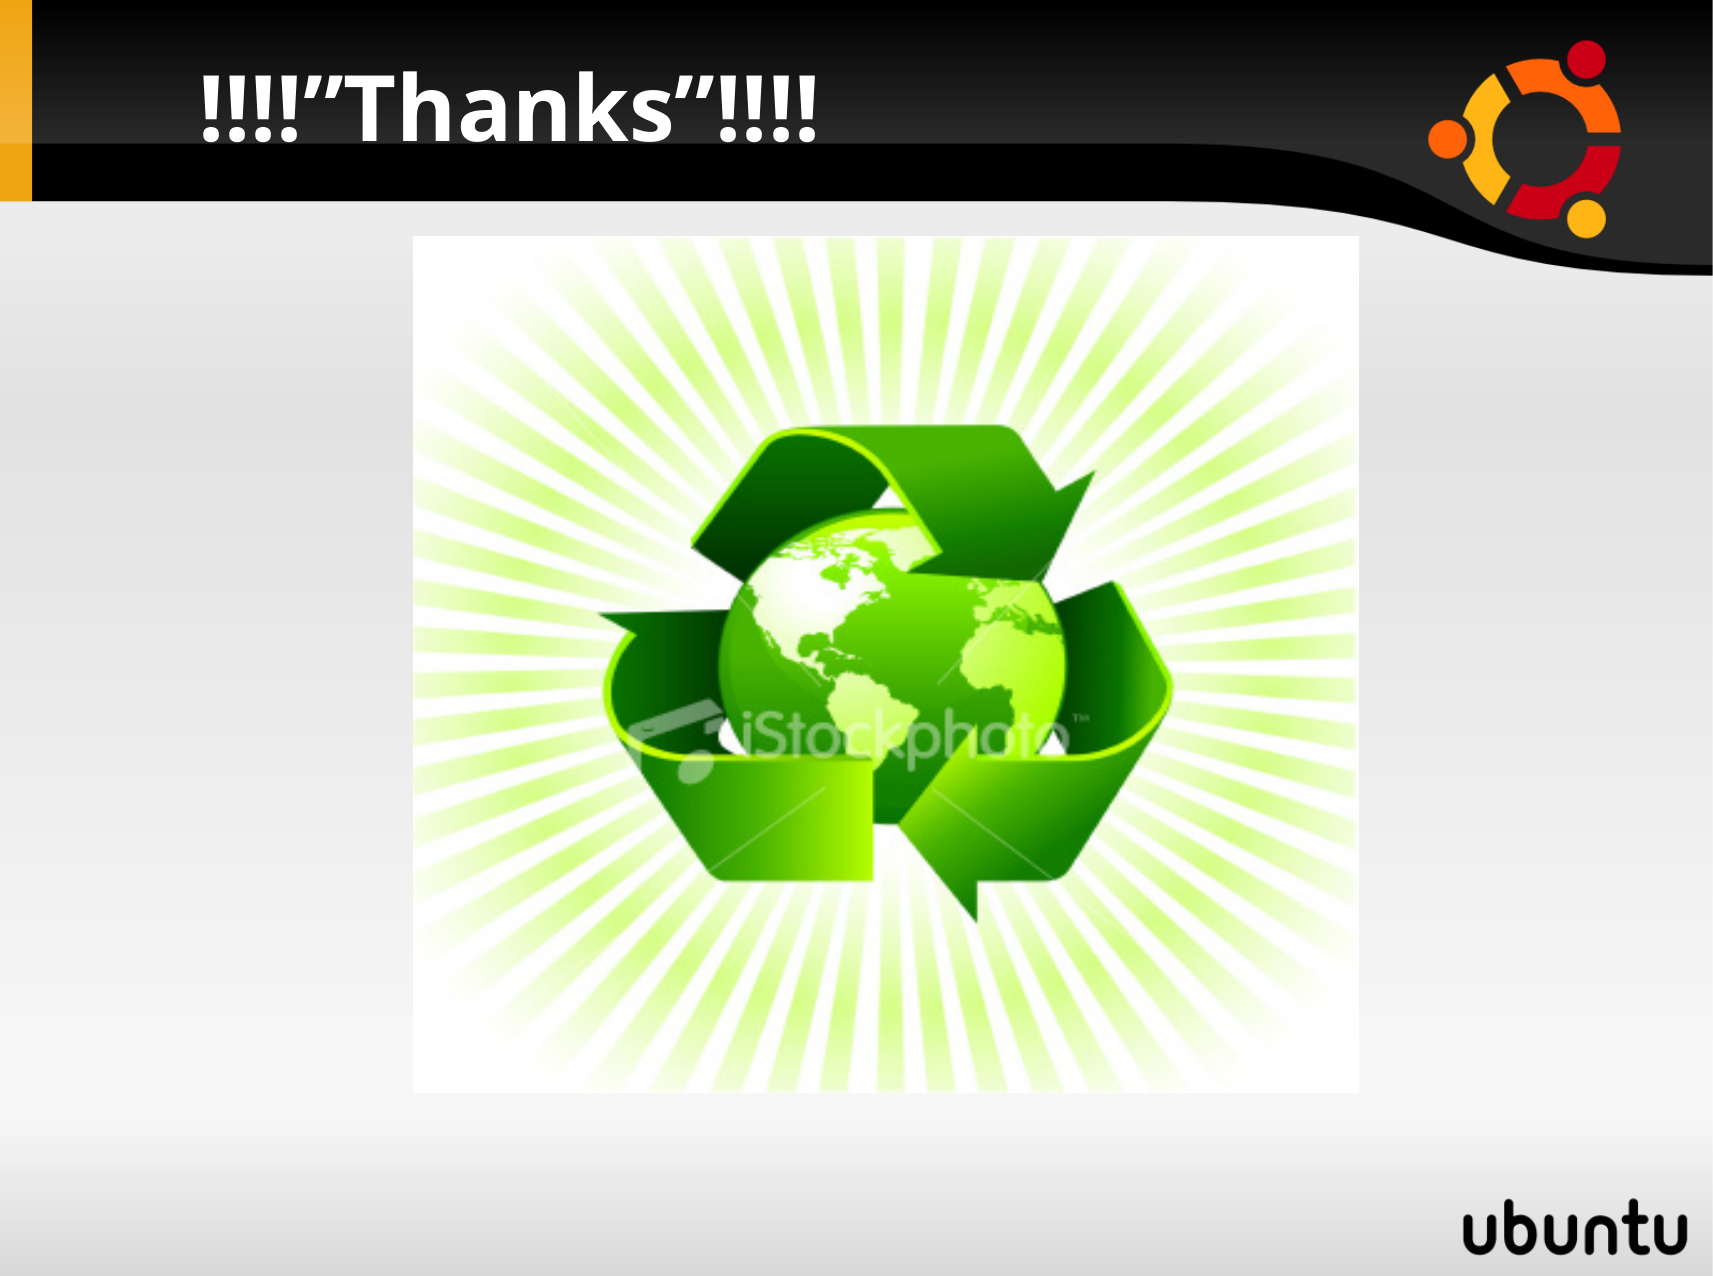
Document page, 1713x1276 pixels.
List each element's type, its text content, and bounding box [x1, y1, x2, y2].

picture [0, 0, 1713, 1276]
title !!!!”Thanks”!!!! [79, 7, 1621, 206]
